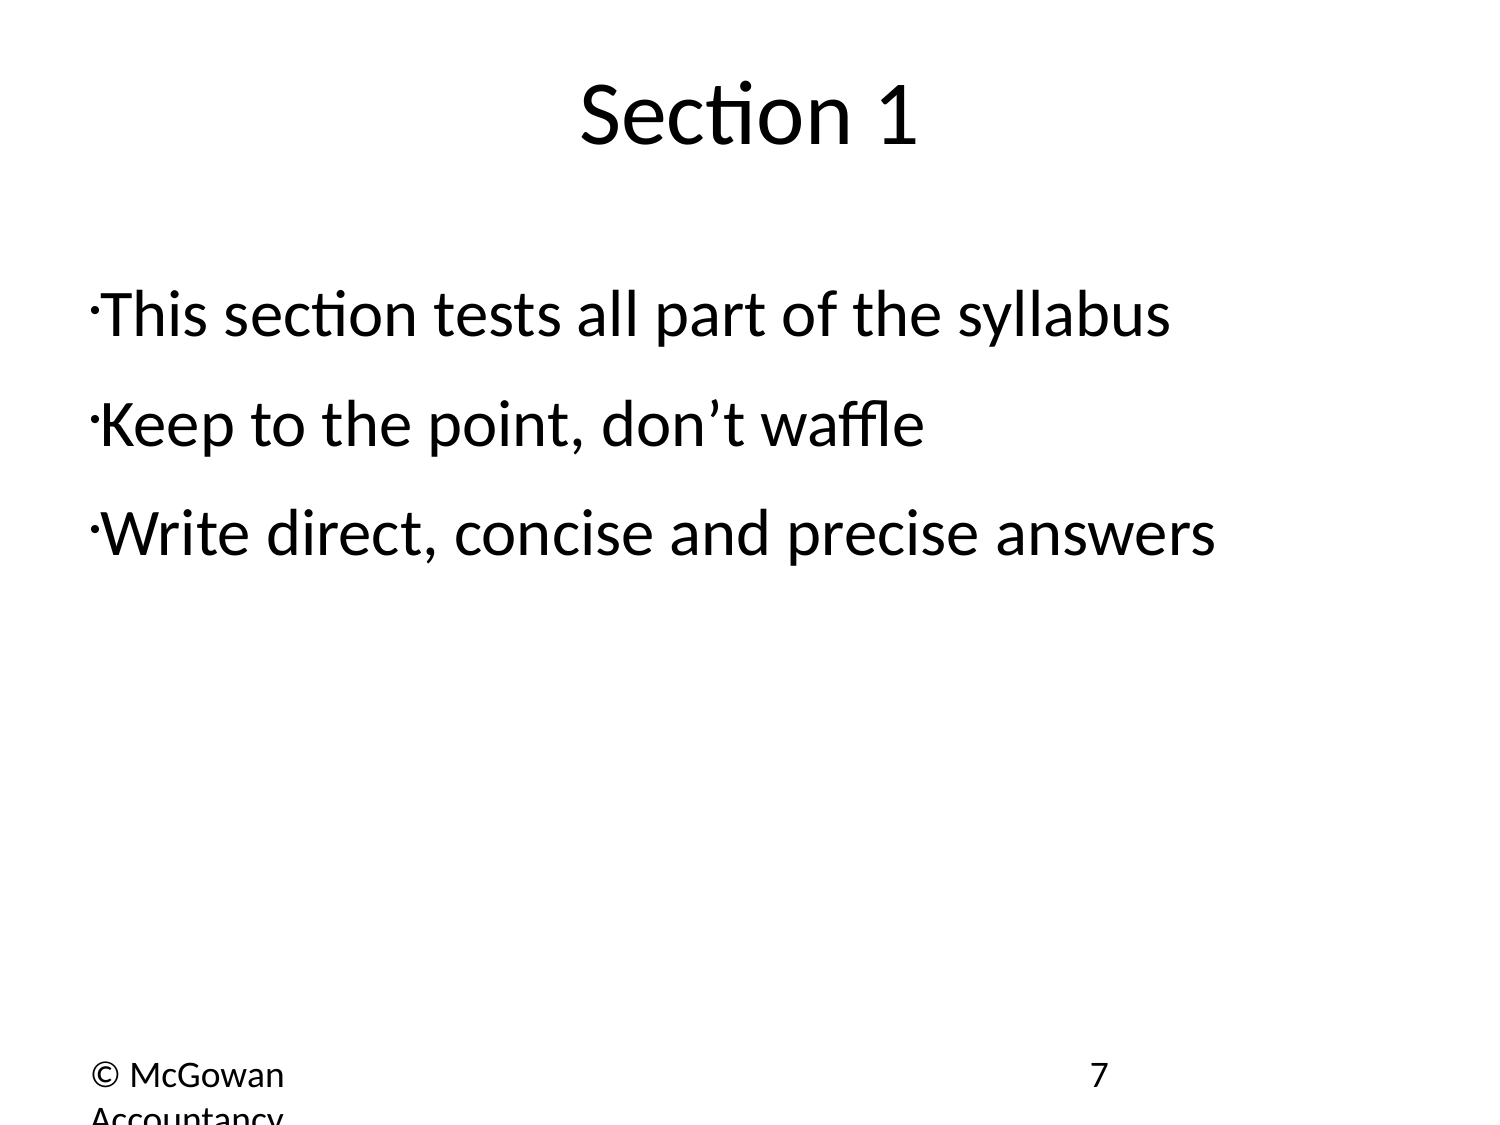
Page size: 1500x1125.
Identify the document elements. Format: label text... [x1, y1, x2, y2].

list This section tests all part of the syllabus Keep to the point, don’t waffle Write direct, concise and precise answers [75, 262, 1425, 1005]
title Section 1 [75, 45, 1425, 233]
text_box © McGowan Accountancy Services [75, 1042, 425, 1103]
text_box [1074, 1042, 1425, 1103]
